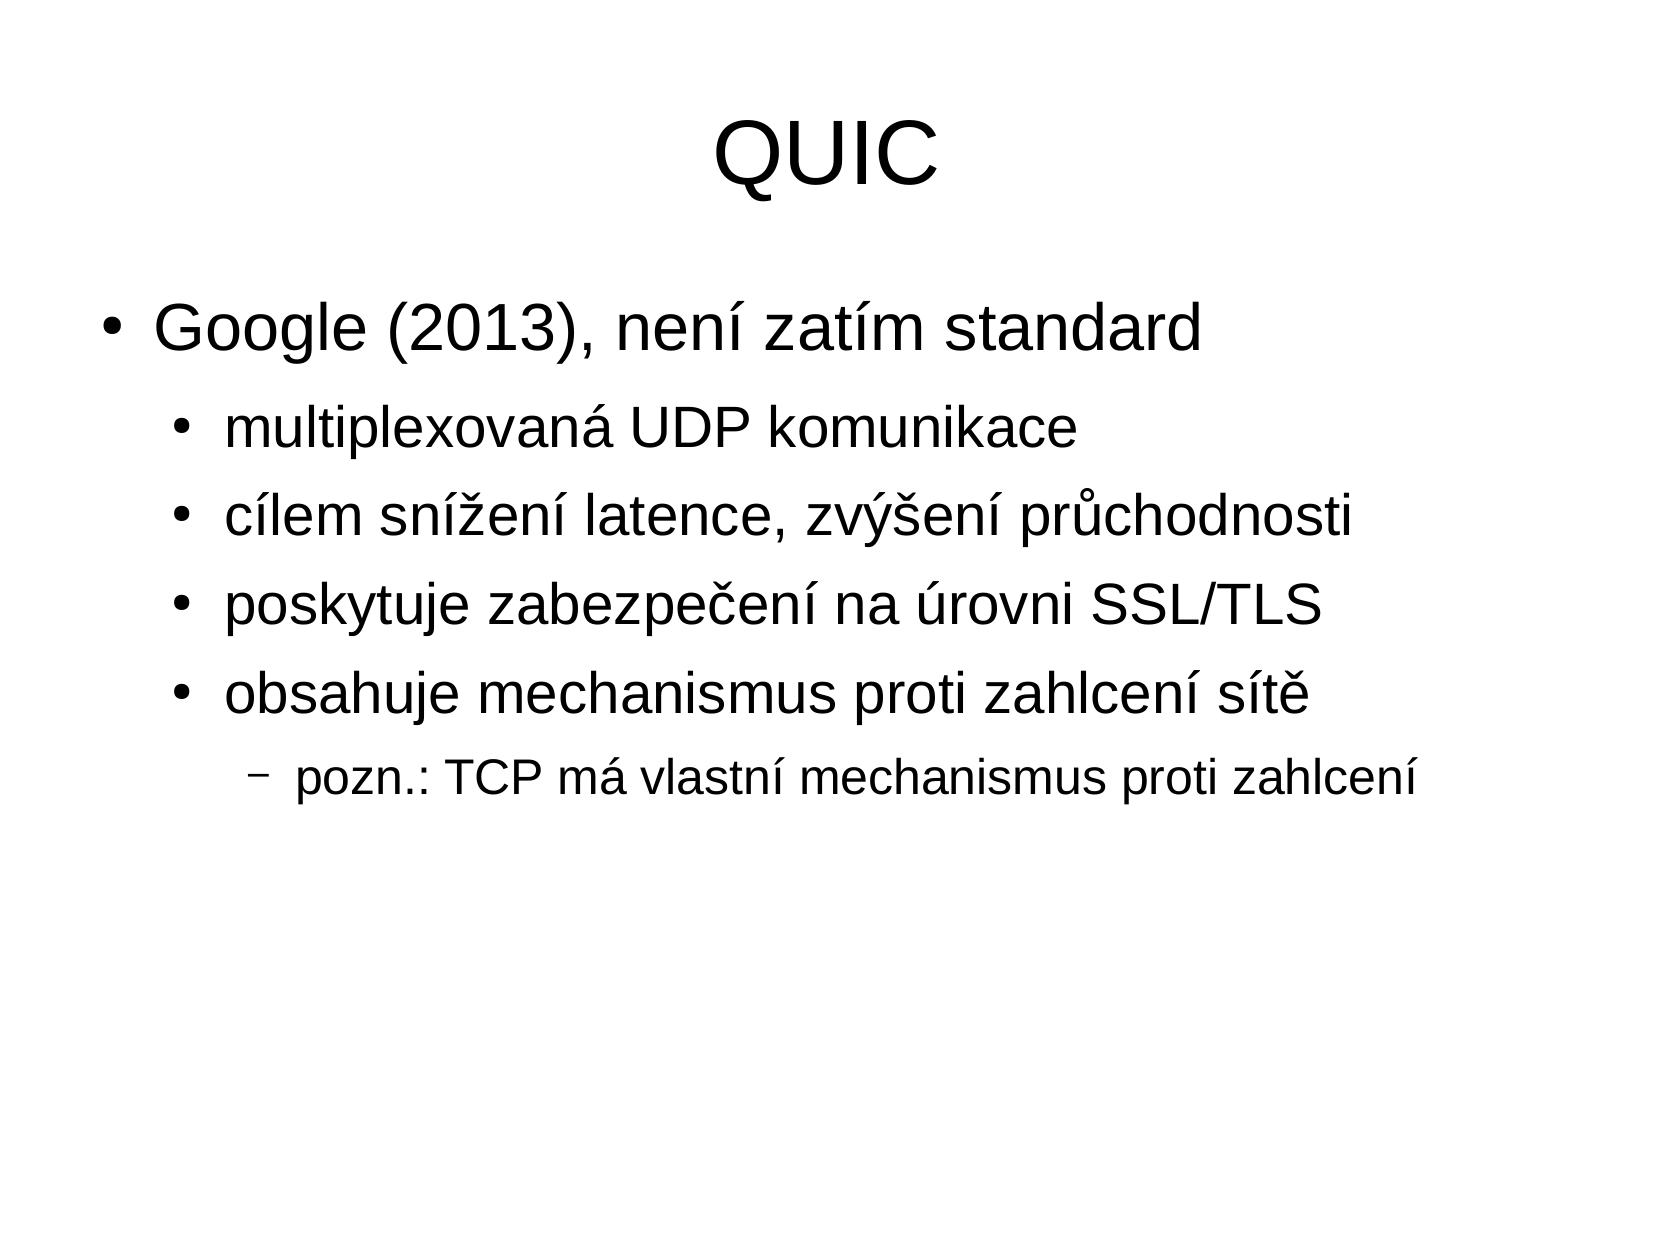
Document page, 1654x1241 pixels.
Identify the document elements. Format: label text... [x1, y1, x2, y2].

title QUIC [82, 49, 1571, 257]
list Google (2013), není zatím standard multiplexovaná UDP komunikace cílem snížení latence, zvýšení průchodnosti poskytuje zabezpečení na úrovni SSL/TLS obsahuje mechanismus proti zahlcení sítě pozn.: TCP má vlastní mechanismus proti zahlcení [82, 290, 1571, 1010]
